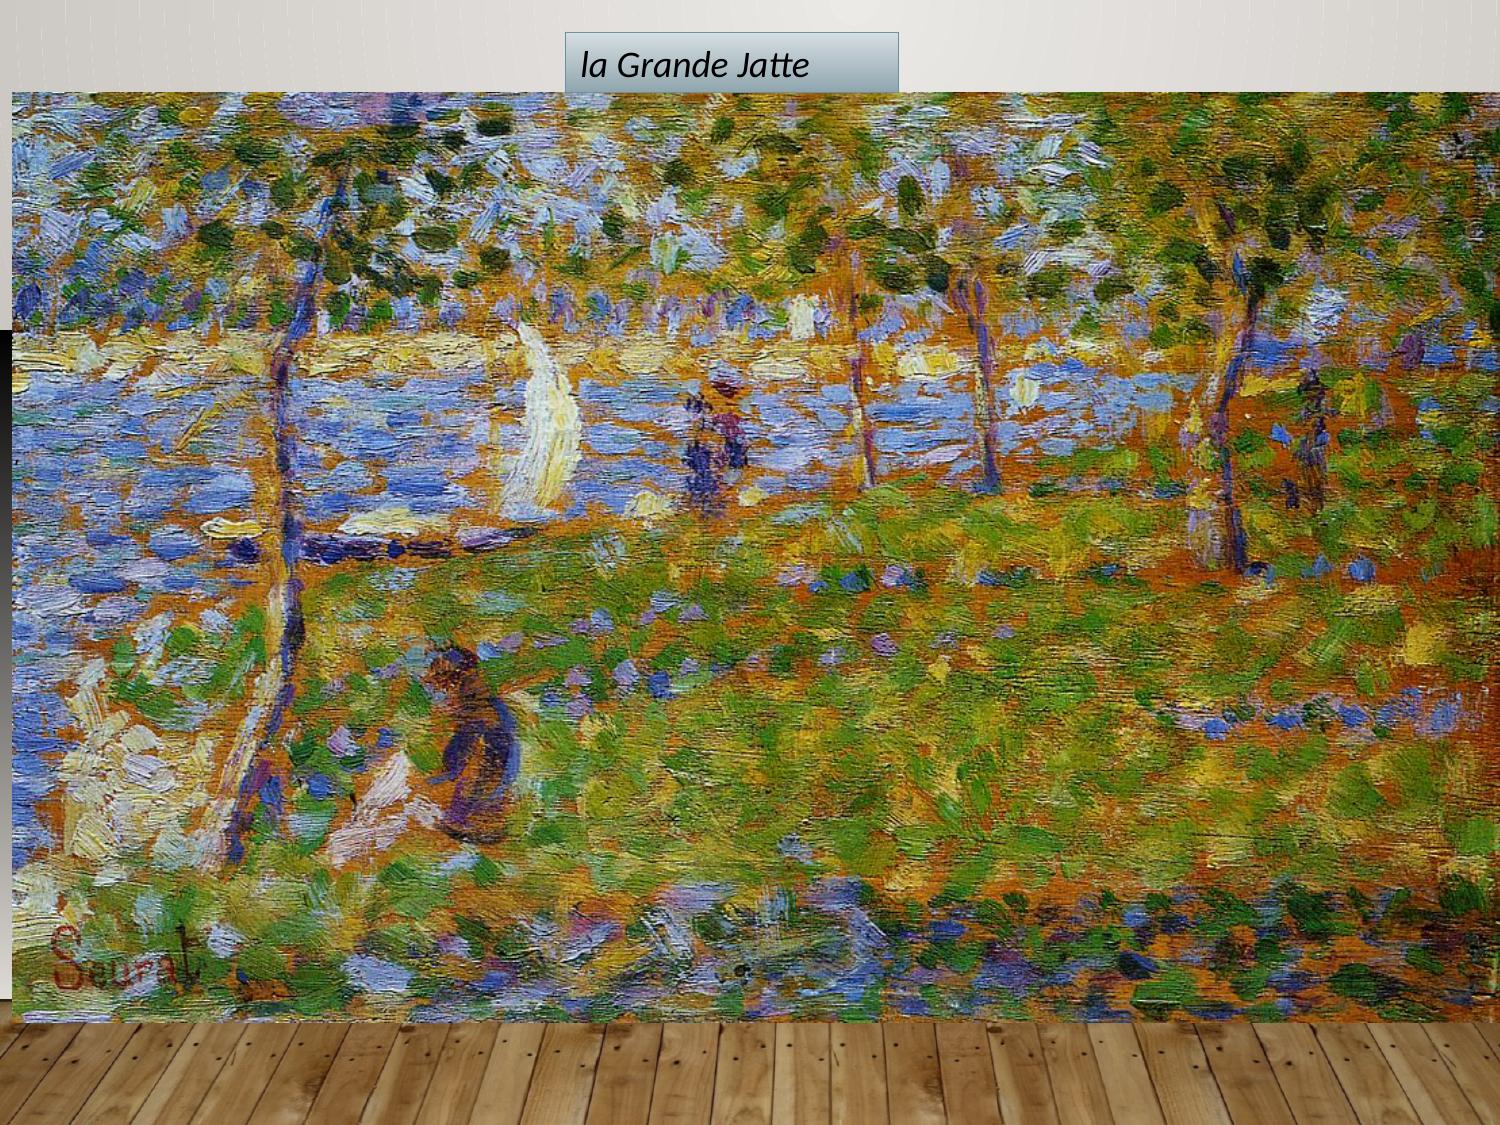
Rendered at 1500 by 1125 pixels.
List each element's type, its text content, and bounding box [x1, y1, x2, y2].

text_box la Grande Jatte [565, 32, 899, 92]
picture [12, 93, 1500, 1023]
